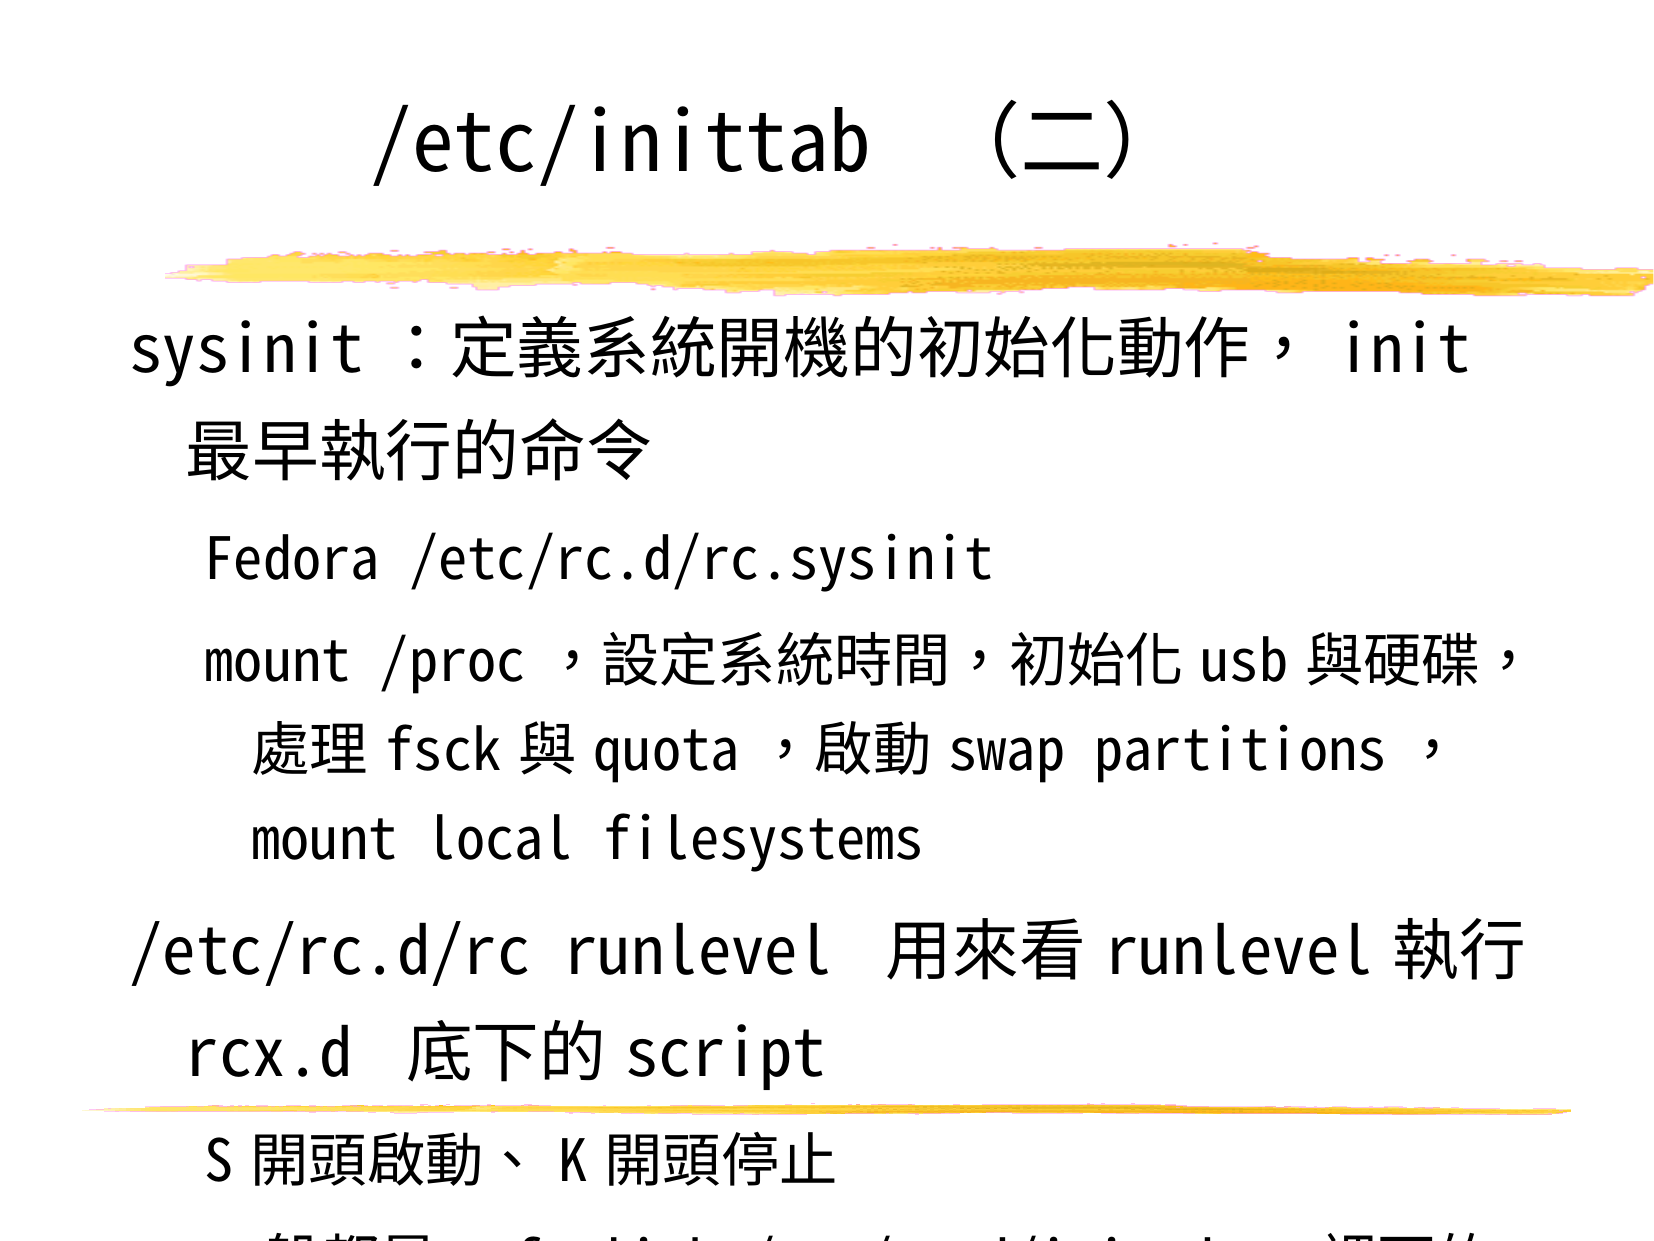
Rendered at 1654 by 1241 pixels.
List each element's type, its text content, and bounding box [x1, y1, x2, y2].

picture [165, 237, 1654, 308]
title /etc/inittab （二） [76, 28, 1482, 236]
picture [82, 1102, 129, 1117]
picture [1536, 1102, 1571, 1117]
list sysinit：定義系統開機的初始化動作，init最早執行的命令 Fedora /etc/rc.d/rc.sysinit mount /proc，設定系統時間，初始化usb與硬碟，處理fsck與quota，啟動swap partitions， mount local filesystems /etc/rc.d/rc runlevel 用來看runlevel執行 rcx.d 底下的script S開頭啟動、K開頭停止 一般都是soft link /etc/rc.d/init.d 裡面的script到/etc/rc.d/rcx.d底下 [129, 289, 1536, 1185]
